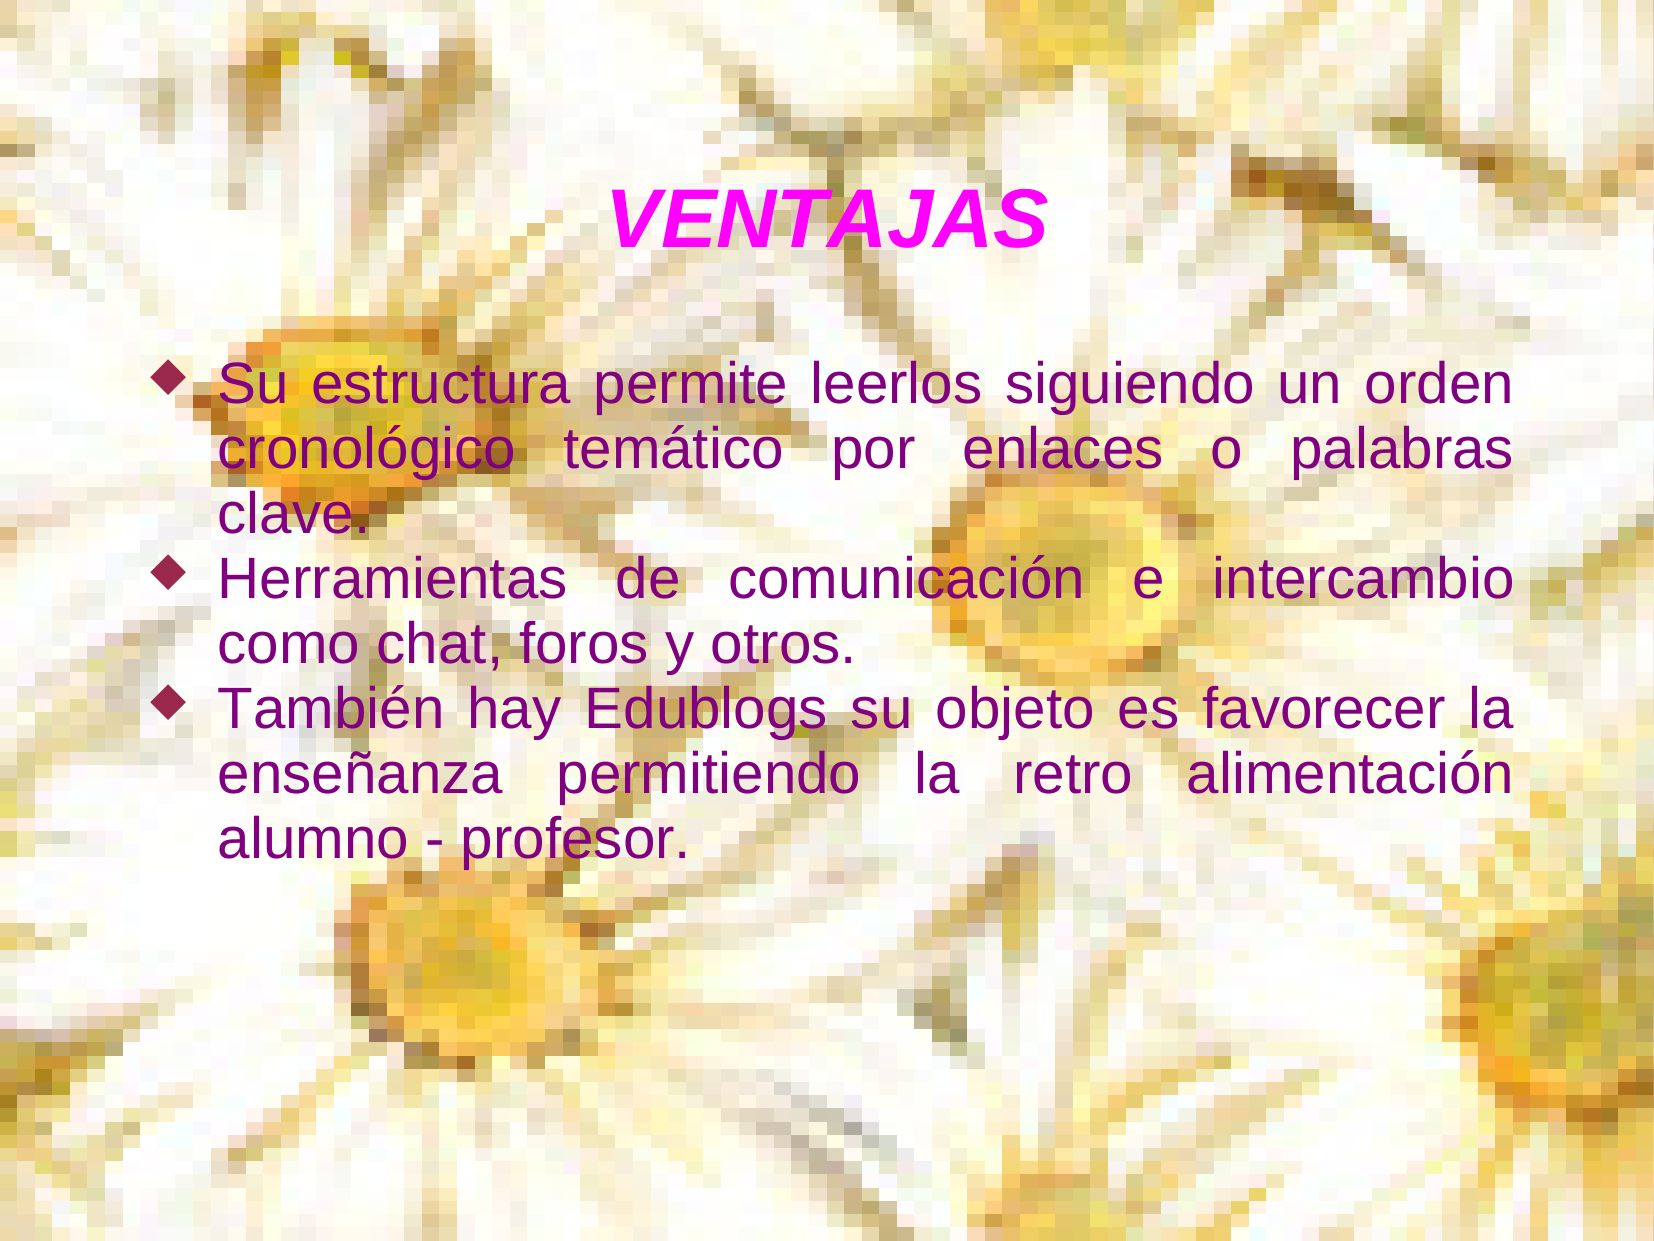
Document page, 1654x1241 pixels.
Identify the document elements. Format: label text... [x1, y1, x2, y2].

list Su estructura permite leerlos siguiendo un orden cronológico temático por enlaces o palabras clave. Herramientas de comunicación e intercambio como chat, foros y otros. También hay Edublogs su objeto es favorecer la enseñanza permitiendo la retro alimentación alumno - profesor. [134, 350, 1516, 1133]
picture [0, 0, 1654, 1241]
title VENTAJAS [121, 114, 1534, 322]
